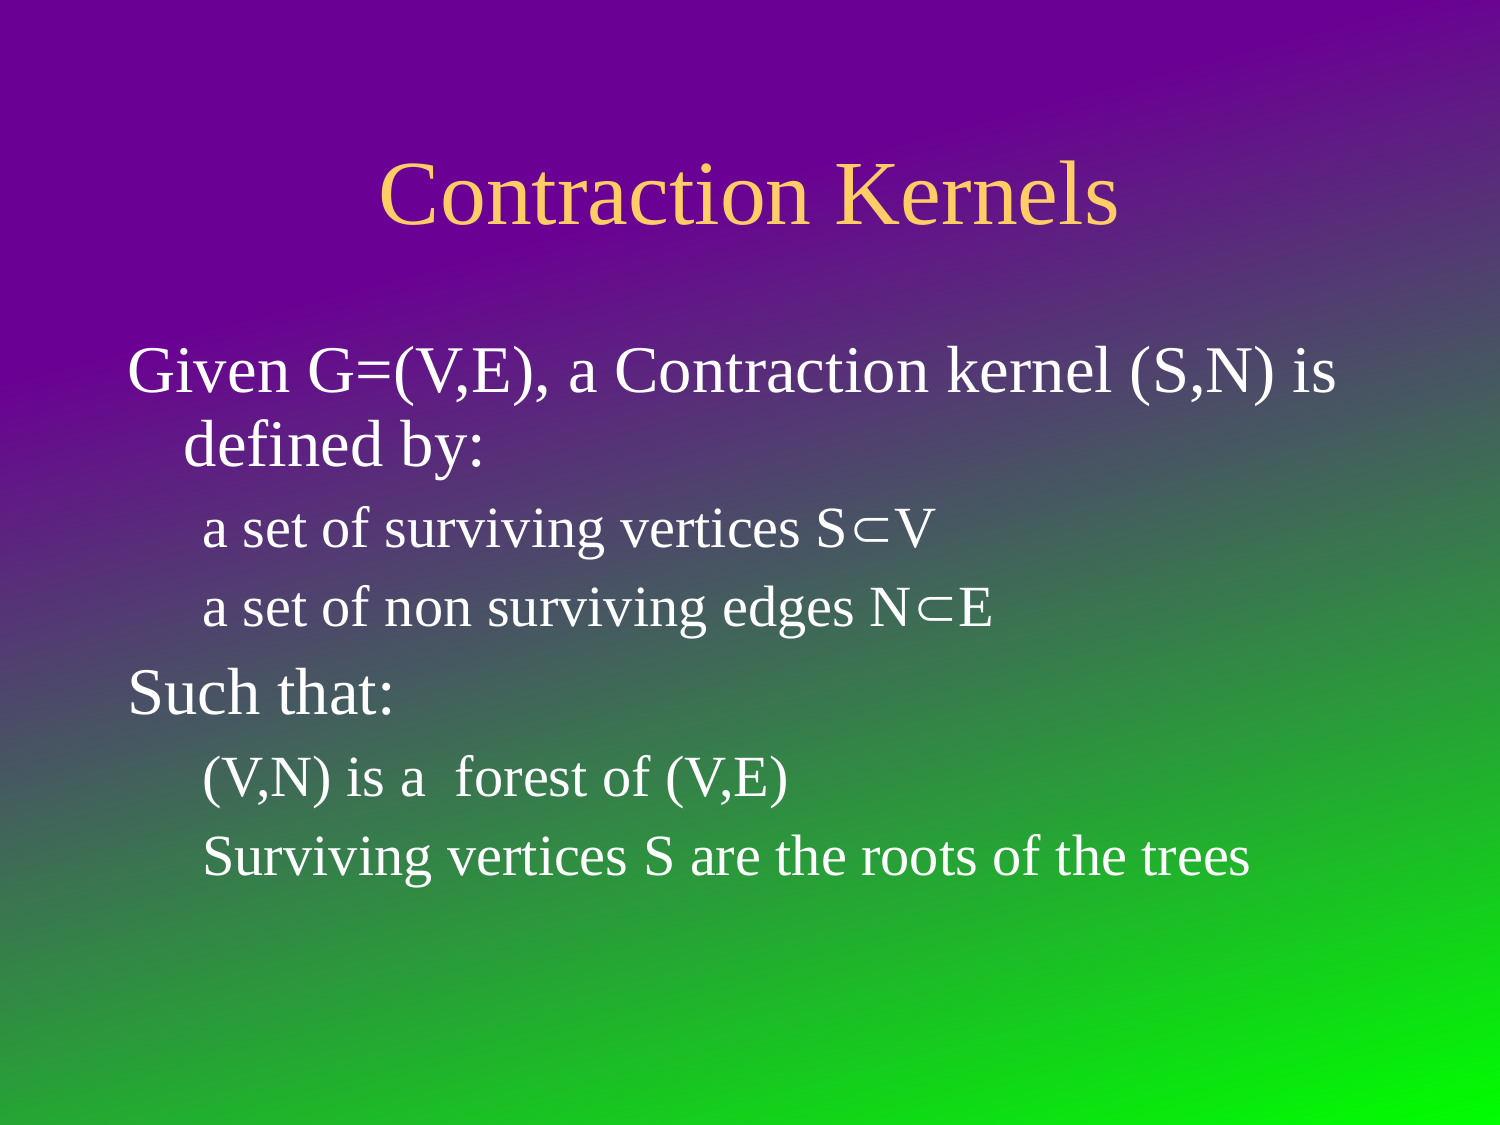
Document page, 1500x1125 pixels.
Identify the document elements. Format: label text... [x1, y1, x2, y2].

title Contraction Kernels [112, 99, 1388, 288]
list Given G=(V,E), a Contraction kernel (S,N) is defined by: a set of surviving vertices SV a set of non surviving edges NE Such that: (V,N) is a forest of (V,E) Surviving vertices S are the roots of the trees [112, 324, 1388, 1001]
